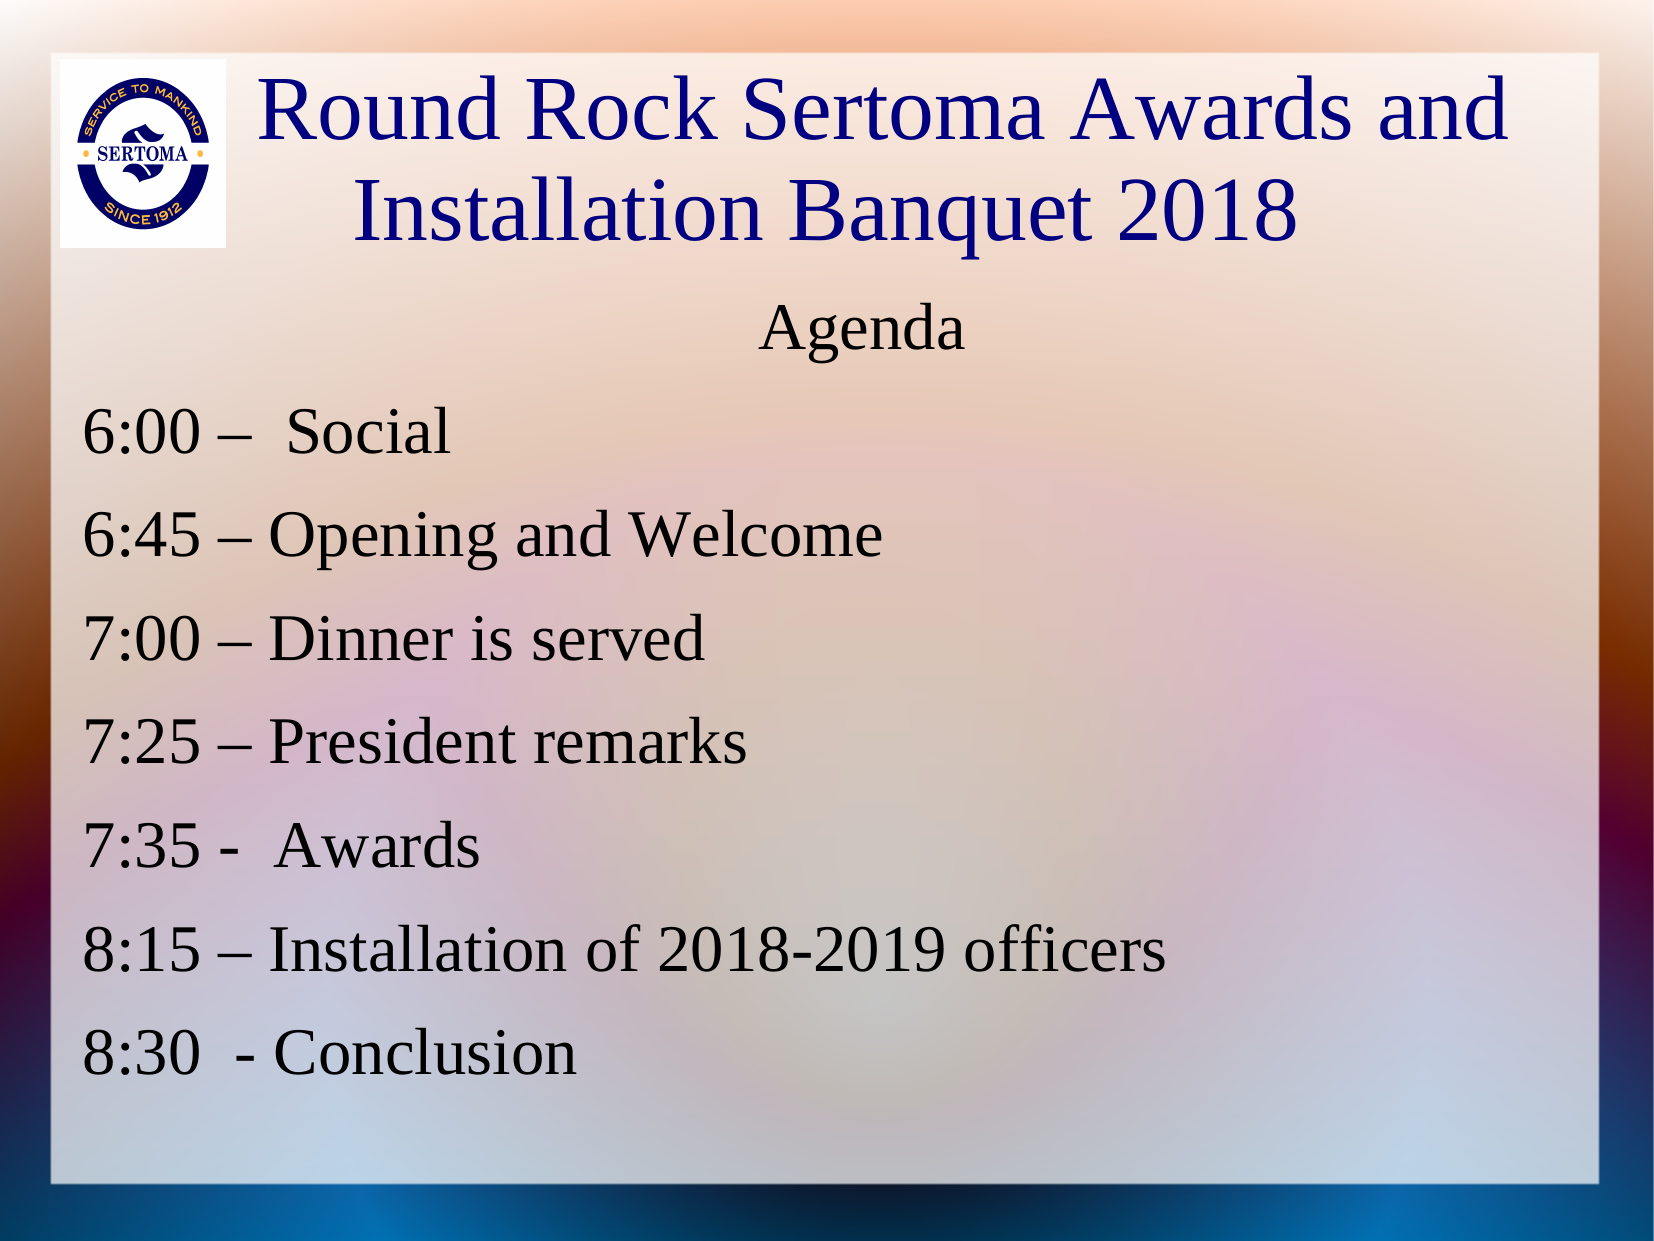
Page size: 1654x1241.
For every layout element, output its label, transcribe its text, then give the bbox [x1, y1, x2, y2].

list Agenda 6:00 – Social 6:45 – Opening and Welcome 7:00 – Dinner is served 7:25 – President remarks 7:35 - Awards 8:15 – Installation of 2018-2019 officers 8:30 - Conclusion [82, 290, 1571, 1090]
text_box [435, 780, 721, 852]
picture [0, 0, 1654, 1241]
title Round Rock Sertoma Awards and Installation Banquet 2018 [82, 55, 1571, 263]
